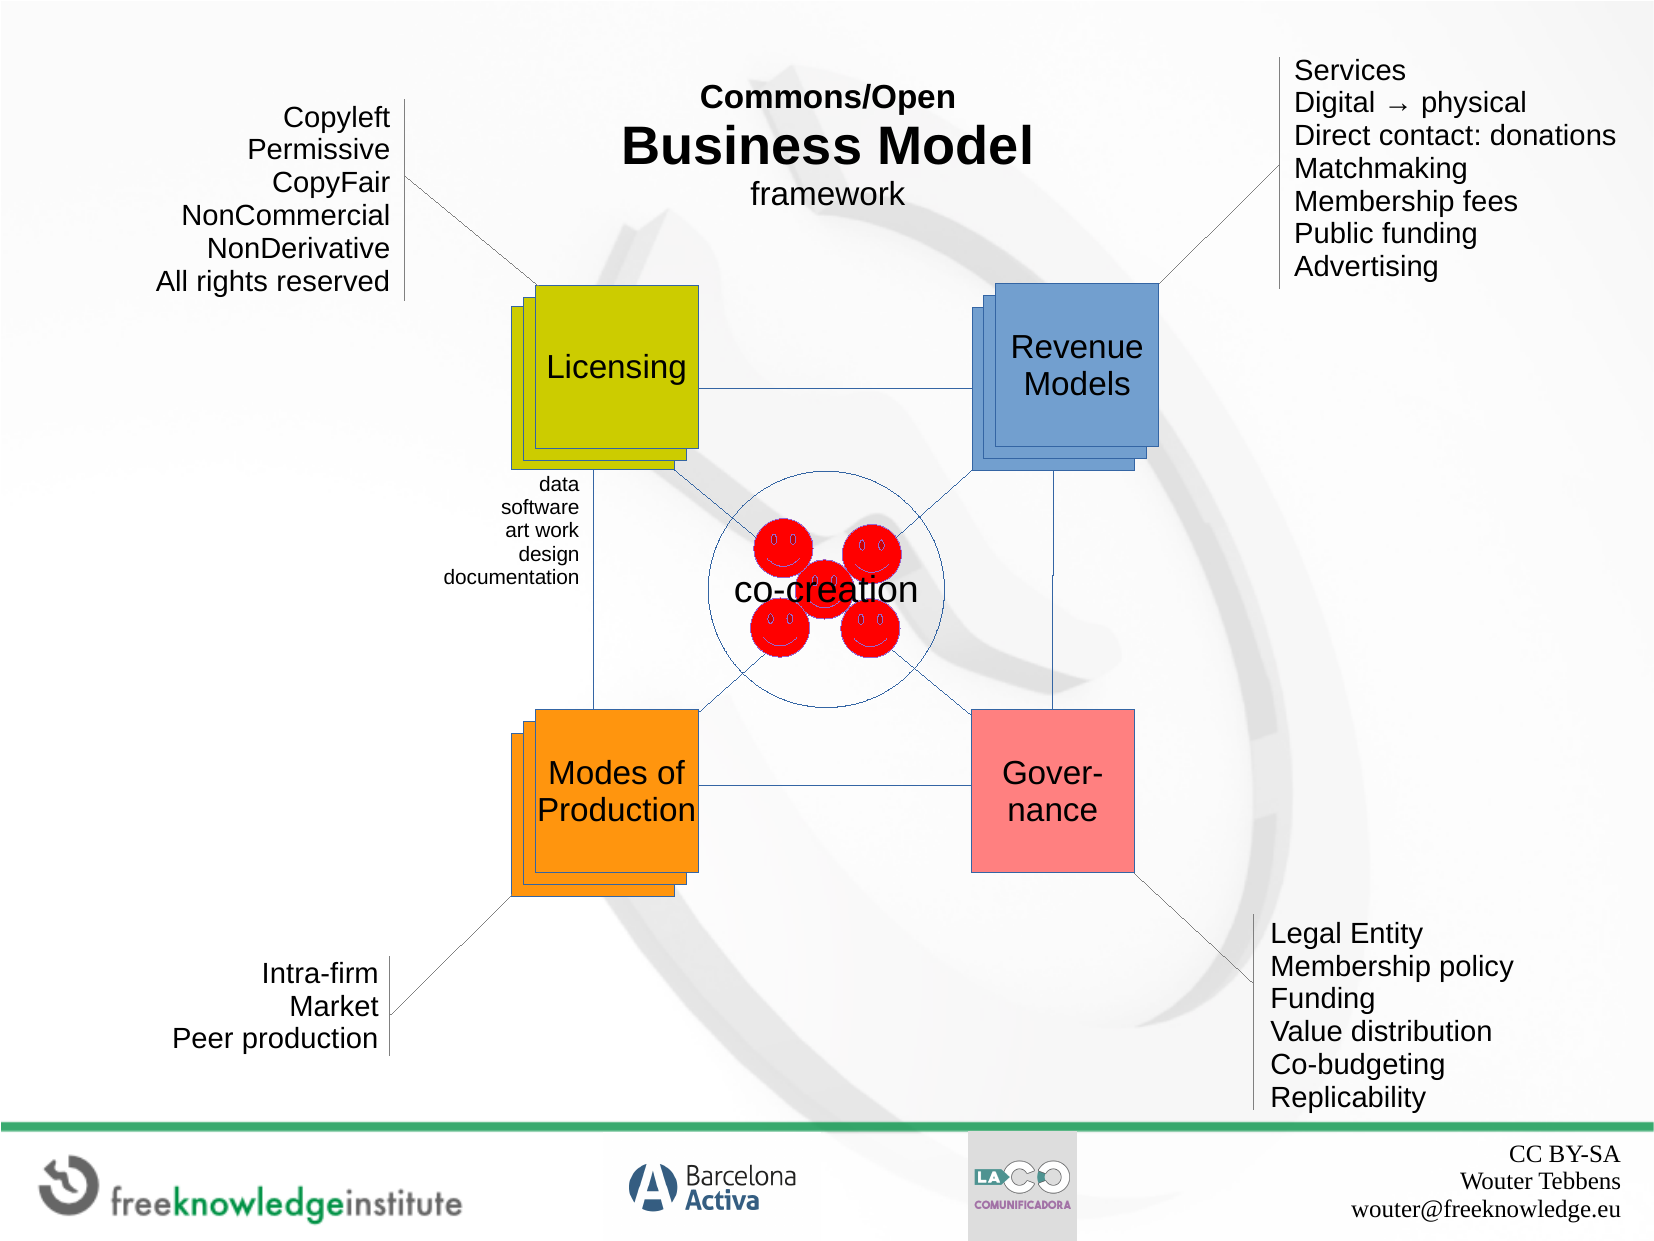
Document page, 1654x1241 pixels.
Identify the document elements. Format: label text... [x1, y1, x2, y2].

picture [1, 1, 1654, 1241]
text_box Gover- nance [971, 709, 1135, 873]
text_box Commons/Open Business Model framework [606, 70, 1056, 225]
text_box Modes of Production [535, 709, 699, 873]
text_box [511, 721, 687, 897]
text_box Revenue Models [983, 295, 1147, 459]
text_box Copyleft Permissive CopyFair NonCommercial NonDerivative All rights reserved [140, 93, 406, 349]
text_box Legal Entity Membership policy Funding Value distribution Co-budgeting Replicability [1255, 909, 1539, 1131]
text_box Licensing [535, 285, 699, 449]
text_box co-creation [708, 471, 945, 708]
text_box Intra-firm Market Peer production [129, 949, 394, 1079]
text_box data software art work design documentation [428, 465, 596, 601]
text_box Services Digital → physical Direct contact: donations Matchmaking Membership fees Public funding Advertising [1279, 46, 1642, 302]
text_box Licensing [511, 306, 675, 470]
text_box Revenue Models [972, 307, 1135, 471]
text_box Revenue Models [995, 283, 1159, 447]
text_box Licensing [523, 297, 687, 461]
